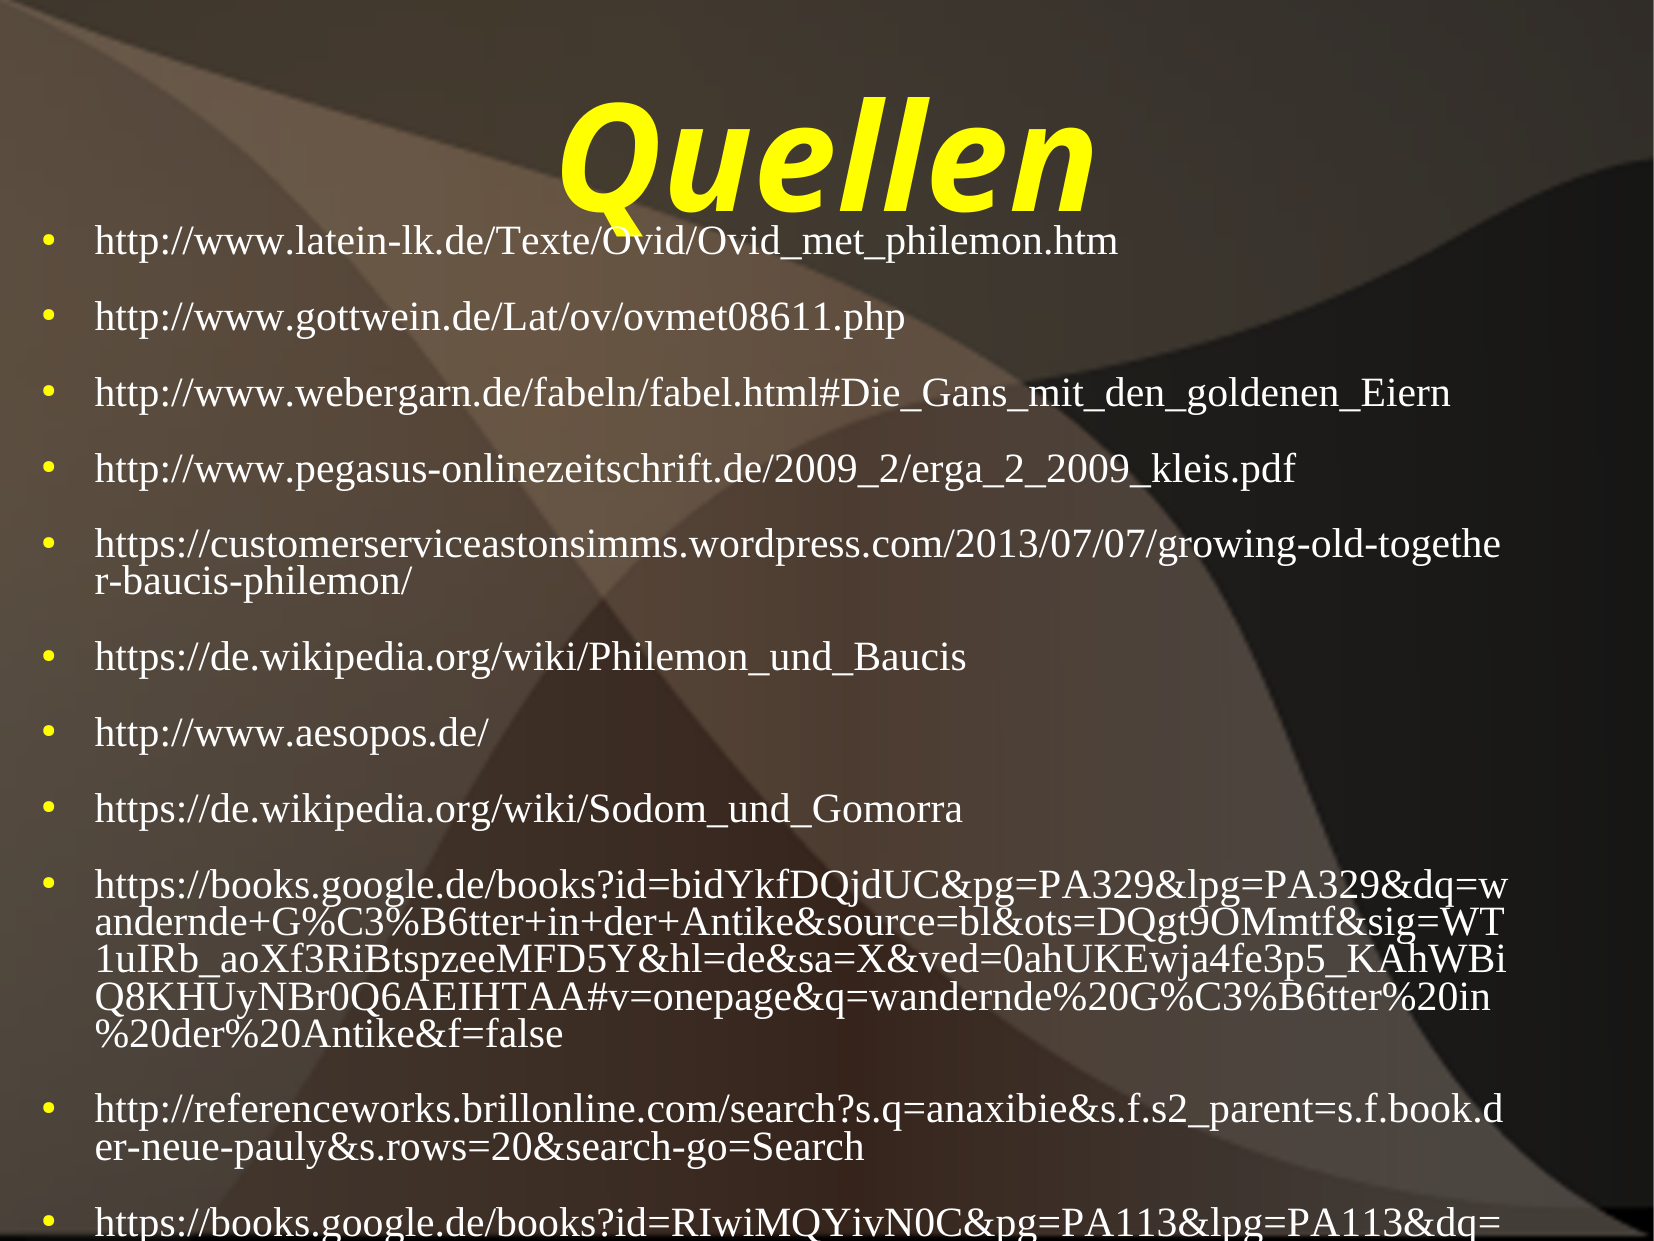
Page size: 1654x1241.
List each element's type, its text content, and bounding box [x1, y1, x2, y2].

list http://www.latein-lk.de/Texte/Ovid/Ovid_met_philemon.htm http://www.gottwein.de/Lat/ov/ovmet08611.php http://www.webergarn.de/fabeln/fabel.html#Die_Gans_mit_den_goldenen_Eiern http://www.pegasus-onlinezeitschrift.de/2009_2/erga_2_2009_kleis.pdf https://customerserviceastonsimms.wordpress.com/2013/07/07/growing-old-together-baucis-philemon/ https://de.wikipedia.org/wiki/Philemon_und_Baucis http://www.aesopos.de/ https://de.wikipedia.org/wiki/Sodom_und_Gomorra https://books.google.de/books?id=bidYkfDQjdUC&pg=PA329&lpg=PA329&dq=wandernde+G%C3%B6tter+in+der+Antike&source=bl&ots=DQgt9OMmtf&sig=WT1uIRb_aoXf3RiBtspzeeMFD5Y&hl=de&sa=X&ved=0ahUKEwja4fe3p5_KAhWBiQ8KHUyNBr0Q6AEIHTAA#v=onepage&q=wandernde%20G%C3%B6tter%20in%20der%20Antike&f=false http://referenceworks.brillonline.com/search?s.q=anaxibie&s.f.s2_parent=s.f.book.der-neue-pauly&s.rows=20&search-go=Search https://books.google.de/books?id=RIwiMQYivN0C&pg=PA113&lpg=PA113&dq=homer+Odyssee+17,483&source=bl&ots=Z_RE-HTPAa&sig=5TrmcNFlAeQHwaml-Xw_-C0xZqc&hl=de&sa=X&ved=0ahUKEwjOh5aOsJ_KAhWCYQ8KHXiJC-AQ6AEINzAE#v=onepage&q=homer%20Odyssee%2017%2C483&f=false https://de.wikipedia.org/wiki/Odyssee http://www.enzyklo.de/Begriff/Baumgeist https://de.wikipedia.org/wiki/Baumgeist [23, 141, 1512, 1241]
picture [0, 0, 1654, 1241]
title Quellen [82, 49, 1571, 257]
